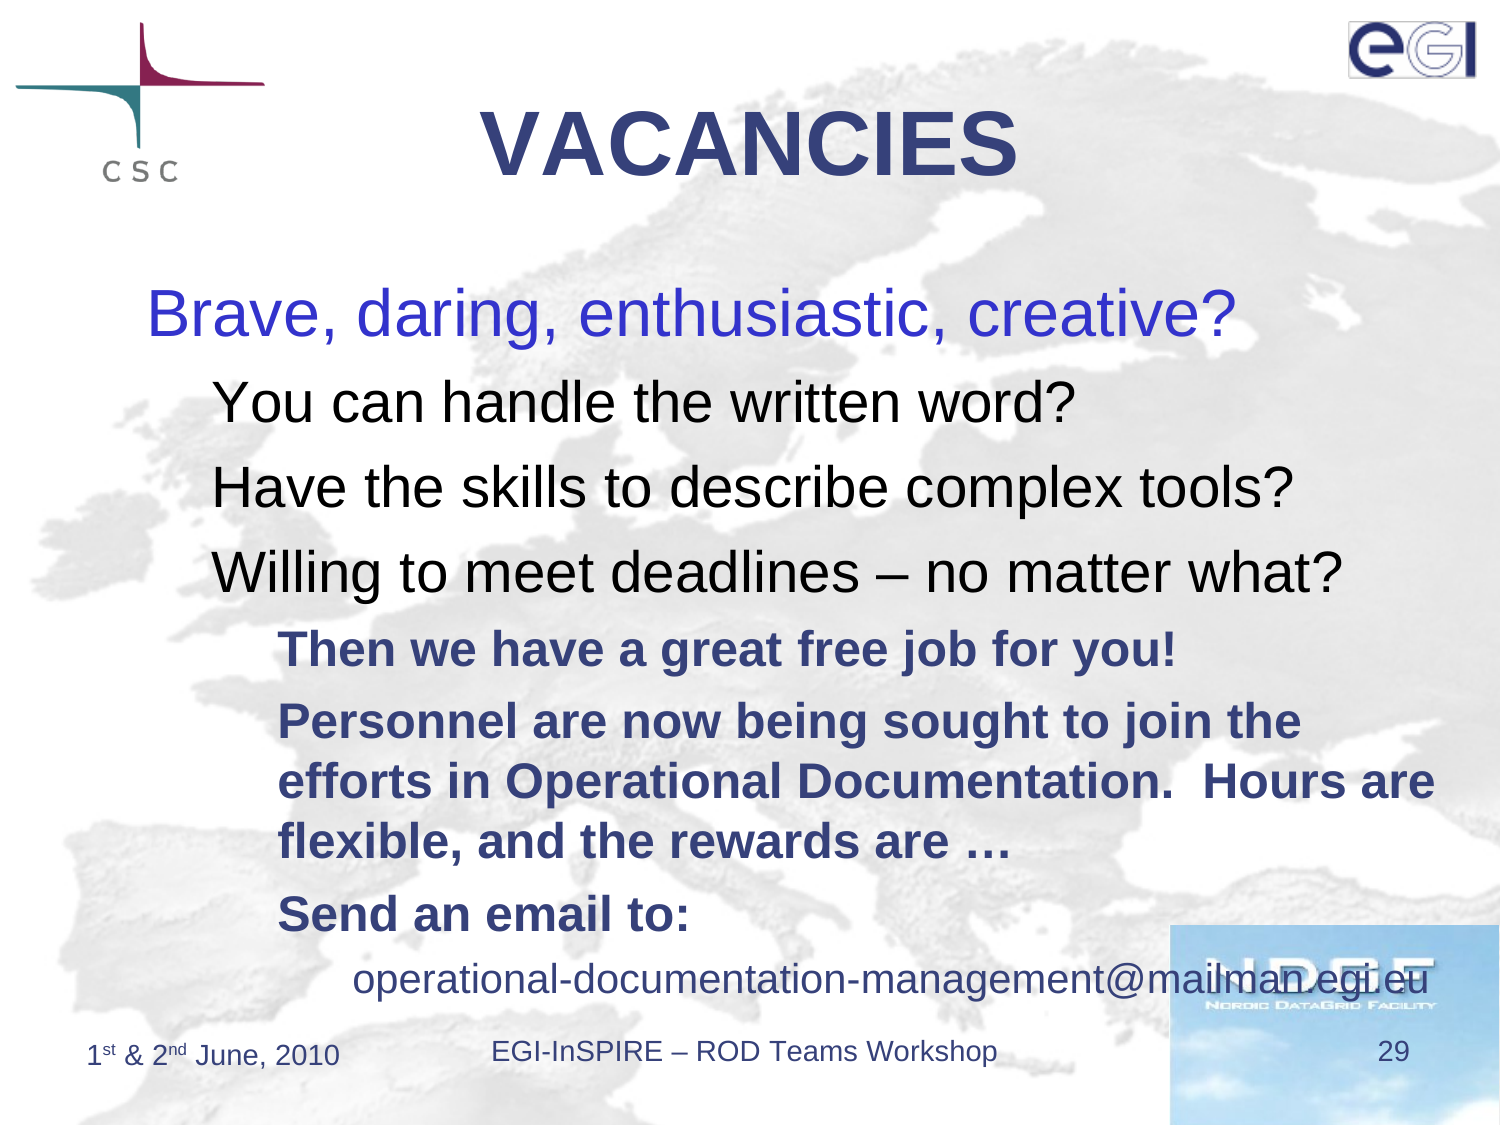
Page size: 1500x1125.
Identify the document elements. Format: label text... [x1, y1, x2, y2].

list Brave, daring, enthusiastic, creative? You can handle the written word? Have the skills to describe complex tools? Willing to meet deadlines – no matter what? Then we have a great free job for you! Personnel are now being sought to join the efforts in Operational Documentation. Hours are flexible, and the rewards are … Send an email to: operational-documentation-management@mailman.egi.eu [75, 262, 1478, 1010]
title VACANCIES [75, 20, 1426, 257]
picture [0, 0, 1500, 1125]
